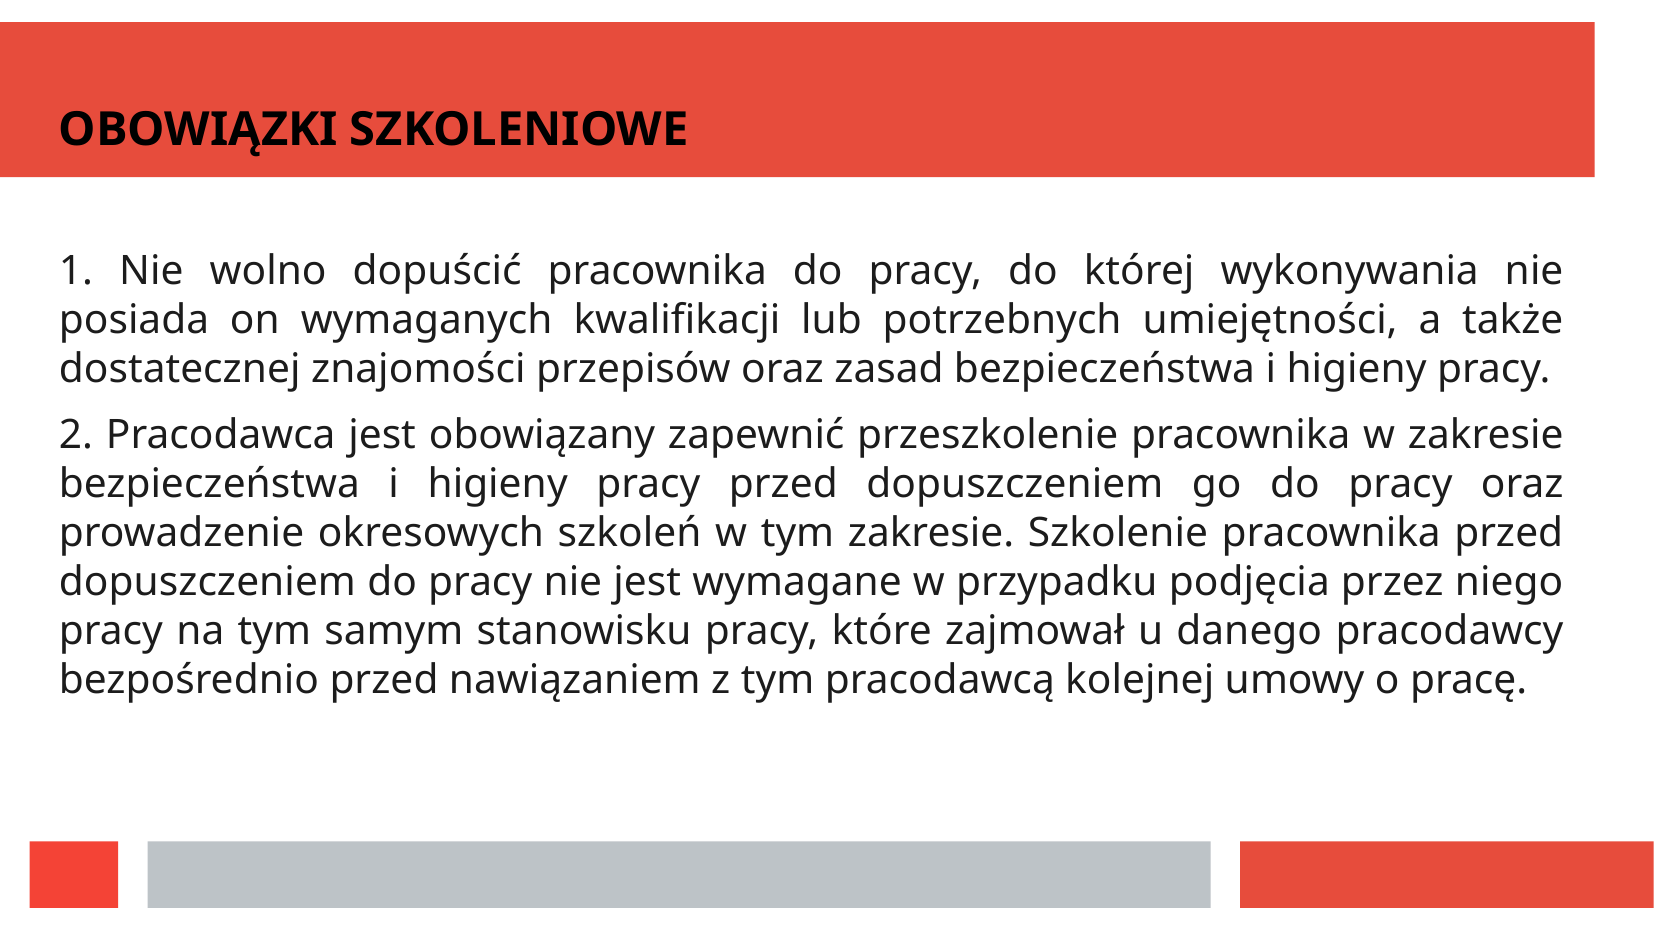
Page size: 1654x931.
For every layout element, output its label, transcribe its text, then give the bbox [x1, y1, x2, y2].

list 1. Nie wolno dopuścić pracownika do pracy, do której wykonywania nie posiada on wymaganych kwalifikacji lub potrzebnych umiejętności, a także dostatecznej znajomości przepisów oraz zasad bezpieczeństwa i higieny pracy. 2. Pracodawca jest obowiązany zapewnić przeszkolenie pracownika w zakresie bezpieczeństwa i higieny pracy przed dopuszczeniem go do pracy oraz prowadzenie okresowych szkoleń w tym zakresie. Szkolenie pracownika przed dopuszczeniem do pracy nie jest wymagane w przypadku podjęcia przez niego pracy na tym samym stanowisku pracy, które zajmował u danego pracodawcy bezpośrednio przed nawiązaniem z tym pracodawcą kolejnej umowy o pracę. [59, 243, 1565, 820]
title OBOWIĄZKI SZKOLENIOWE [59, 44, 1595, 156]
